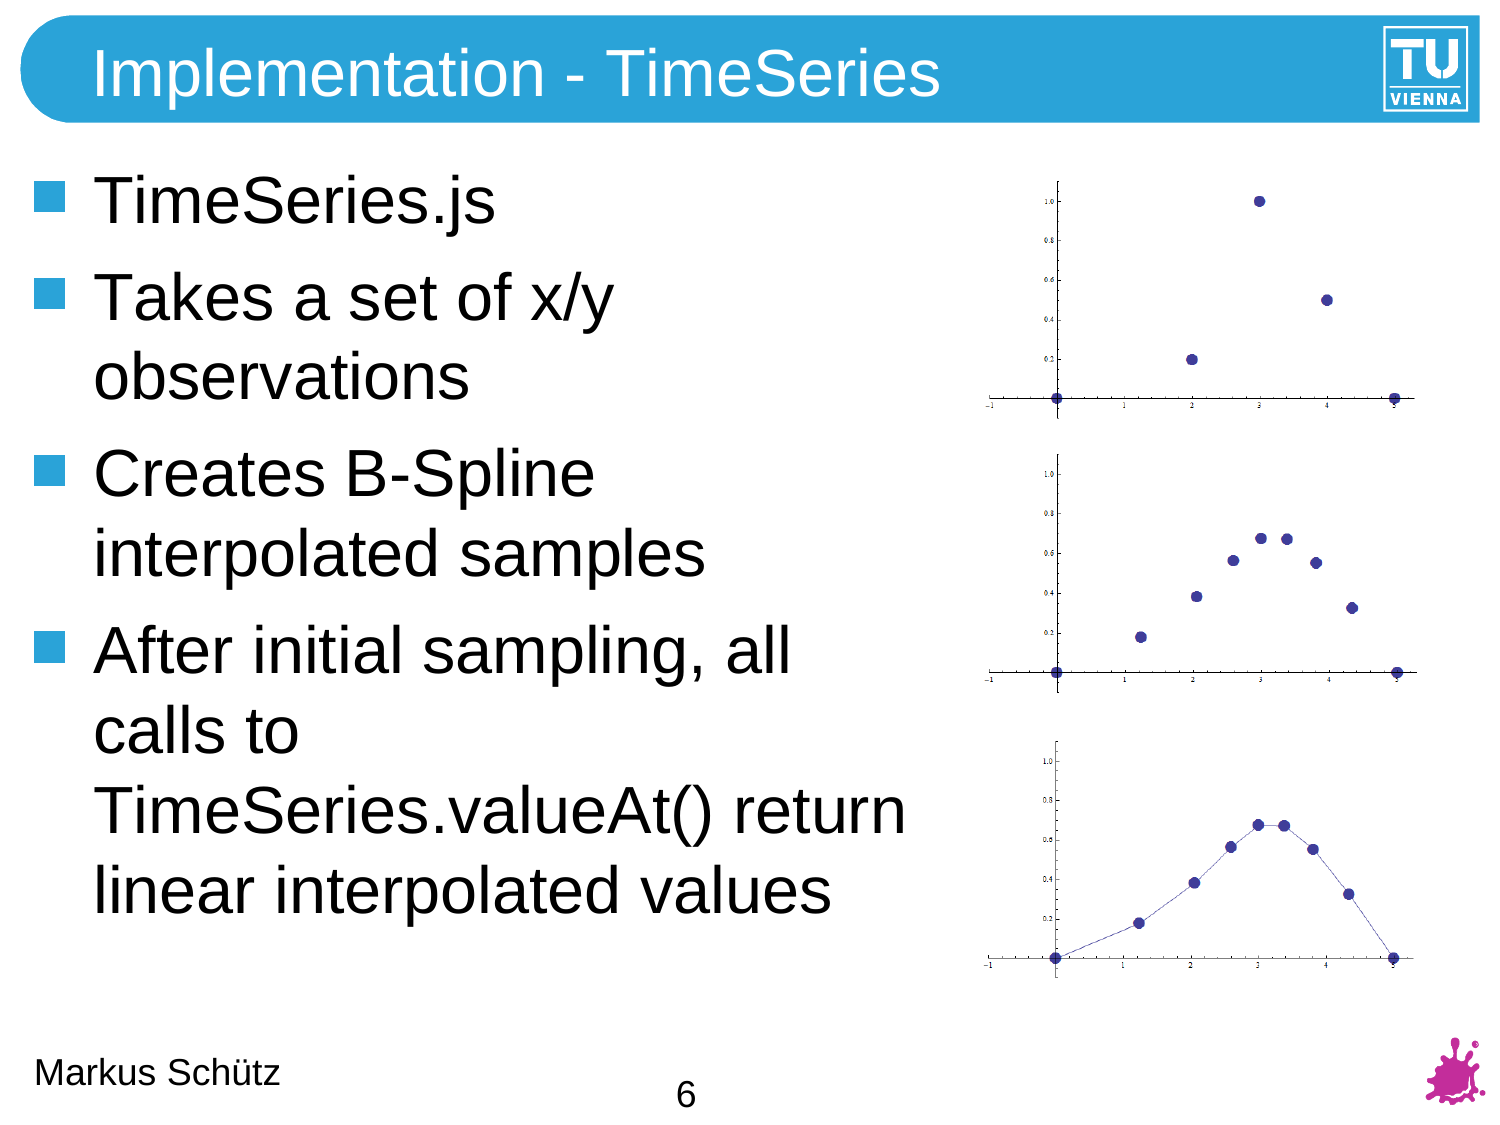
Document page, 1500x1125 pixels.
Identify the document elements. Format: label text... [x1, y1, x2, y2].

title Implementation - TimeSeries [76, 7, 1350, 132]
list TimeSeries.js Takes a set of x/y observations Creates B-Spline interpolated samples After initial sampling, all calls to TimeSeries.valueAt() return linear interpolated values [19, 148, 945, 1047]
picture [980, 177, 1418, 422]
picture [980, 448, 1420, 697]
picture [980, 736, 1417, 981]
